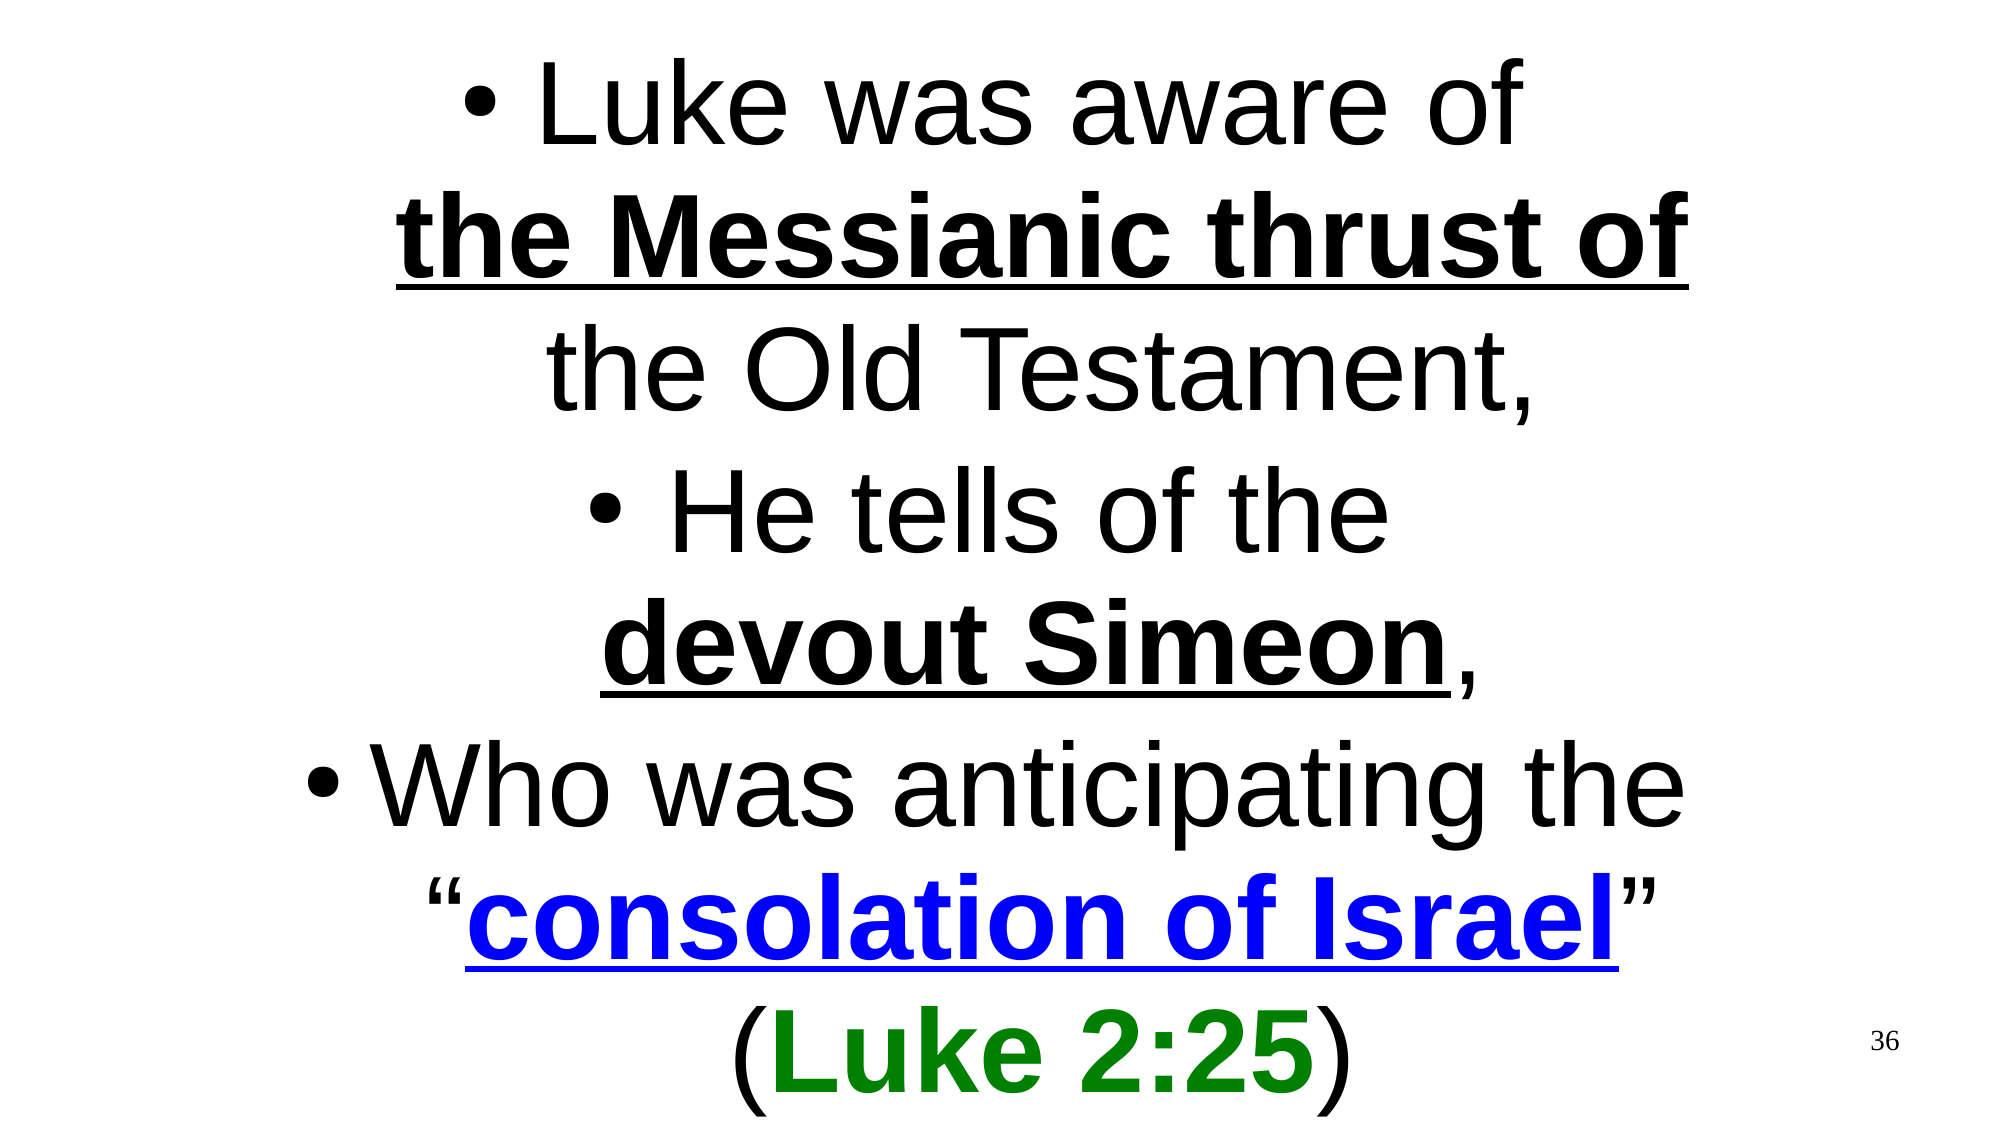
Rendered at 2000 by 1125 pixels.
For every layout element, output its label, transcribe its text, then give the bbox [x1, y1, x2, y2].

list Luke was aware of the Messianic thrust of the Old Testament, He tells of the devout Simeon, Who was anticipating the “consolation of Israel” (Luke 2:25) [37, 37, 1988, 1125]
